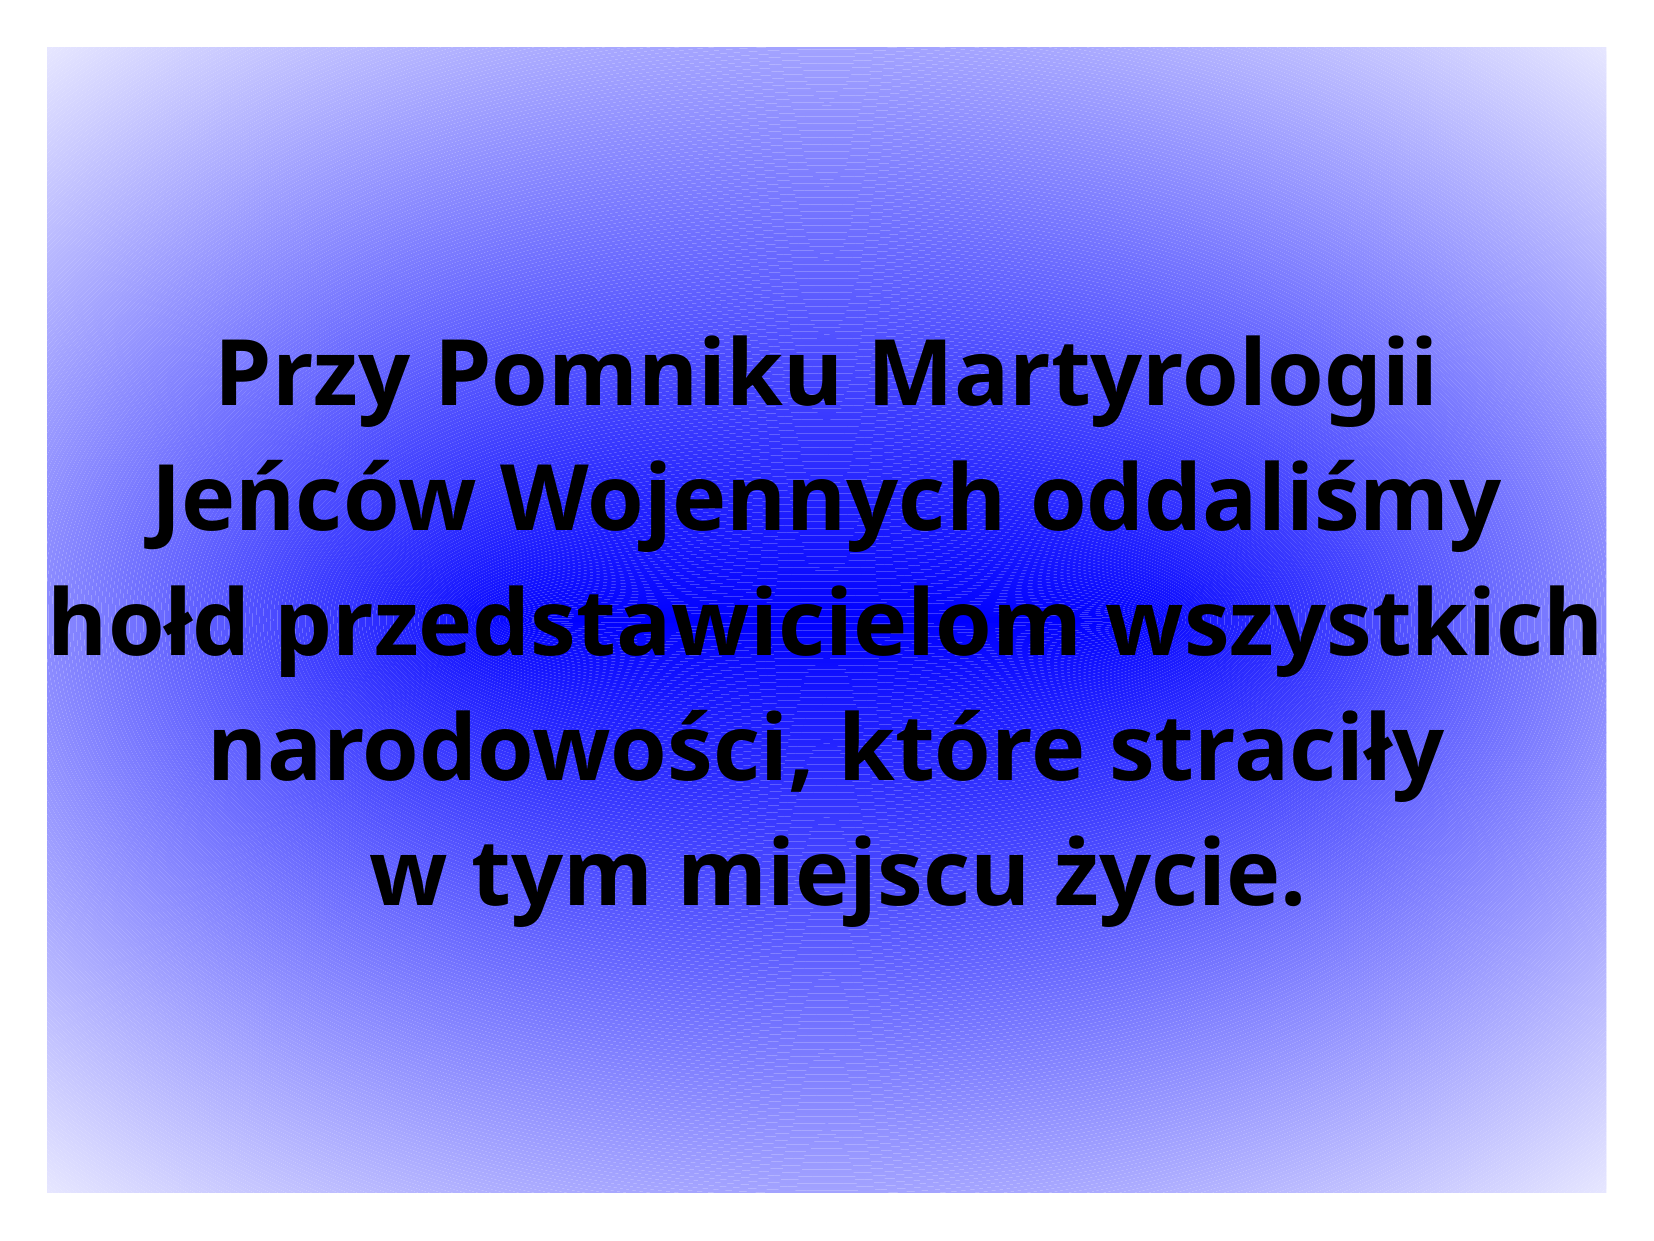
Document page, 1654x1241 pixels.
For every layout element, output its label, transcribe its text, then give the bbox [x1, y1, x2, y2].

title Przy Pomniku Martyrologii Jeńców Wojennych oddaliśmy hołd przedstawicielom wszystkich narodowości, które straciły w tym miejscu życie. [47, 47, 1607, 1193]
